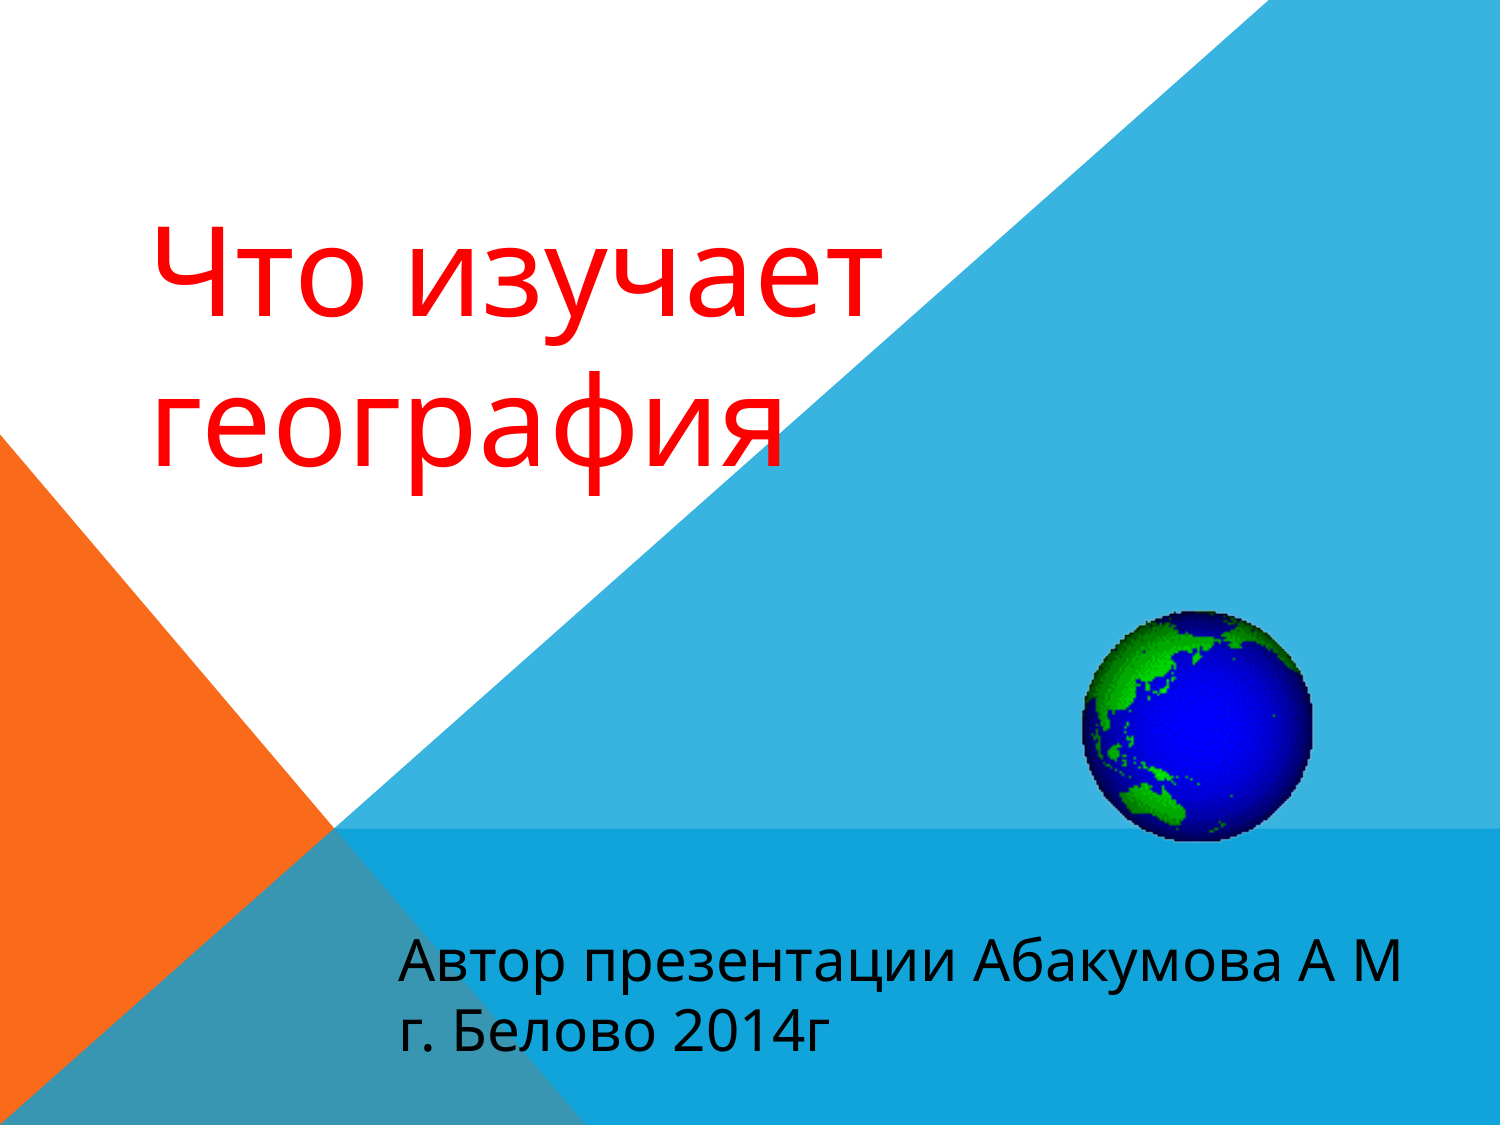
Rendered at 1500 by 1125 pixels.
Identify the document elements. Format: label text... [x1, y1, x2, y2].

picture [1080, 609, 1316, 842]
title Что изучает география [134, 184, 1061, 482]
subtitle Автор презентации Абакумова А М г. Белово 2014г [383, 915, 1452, 1063]
